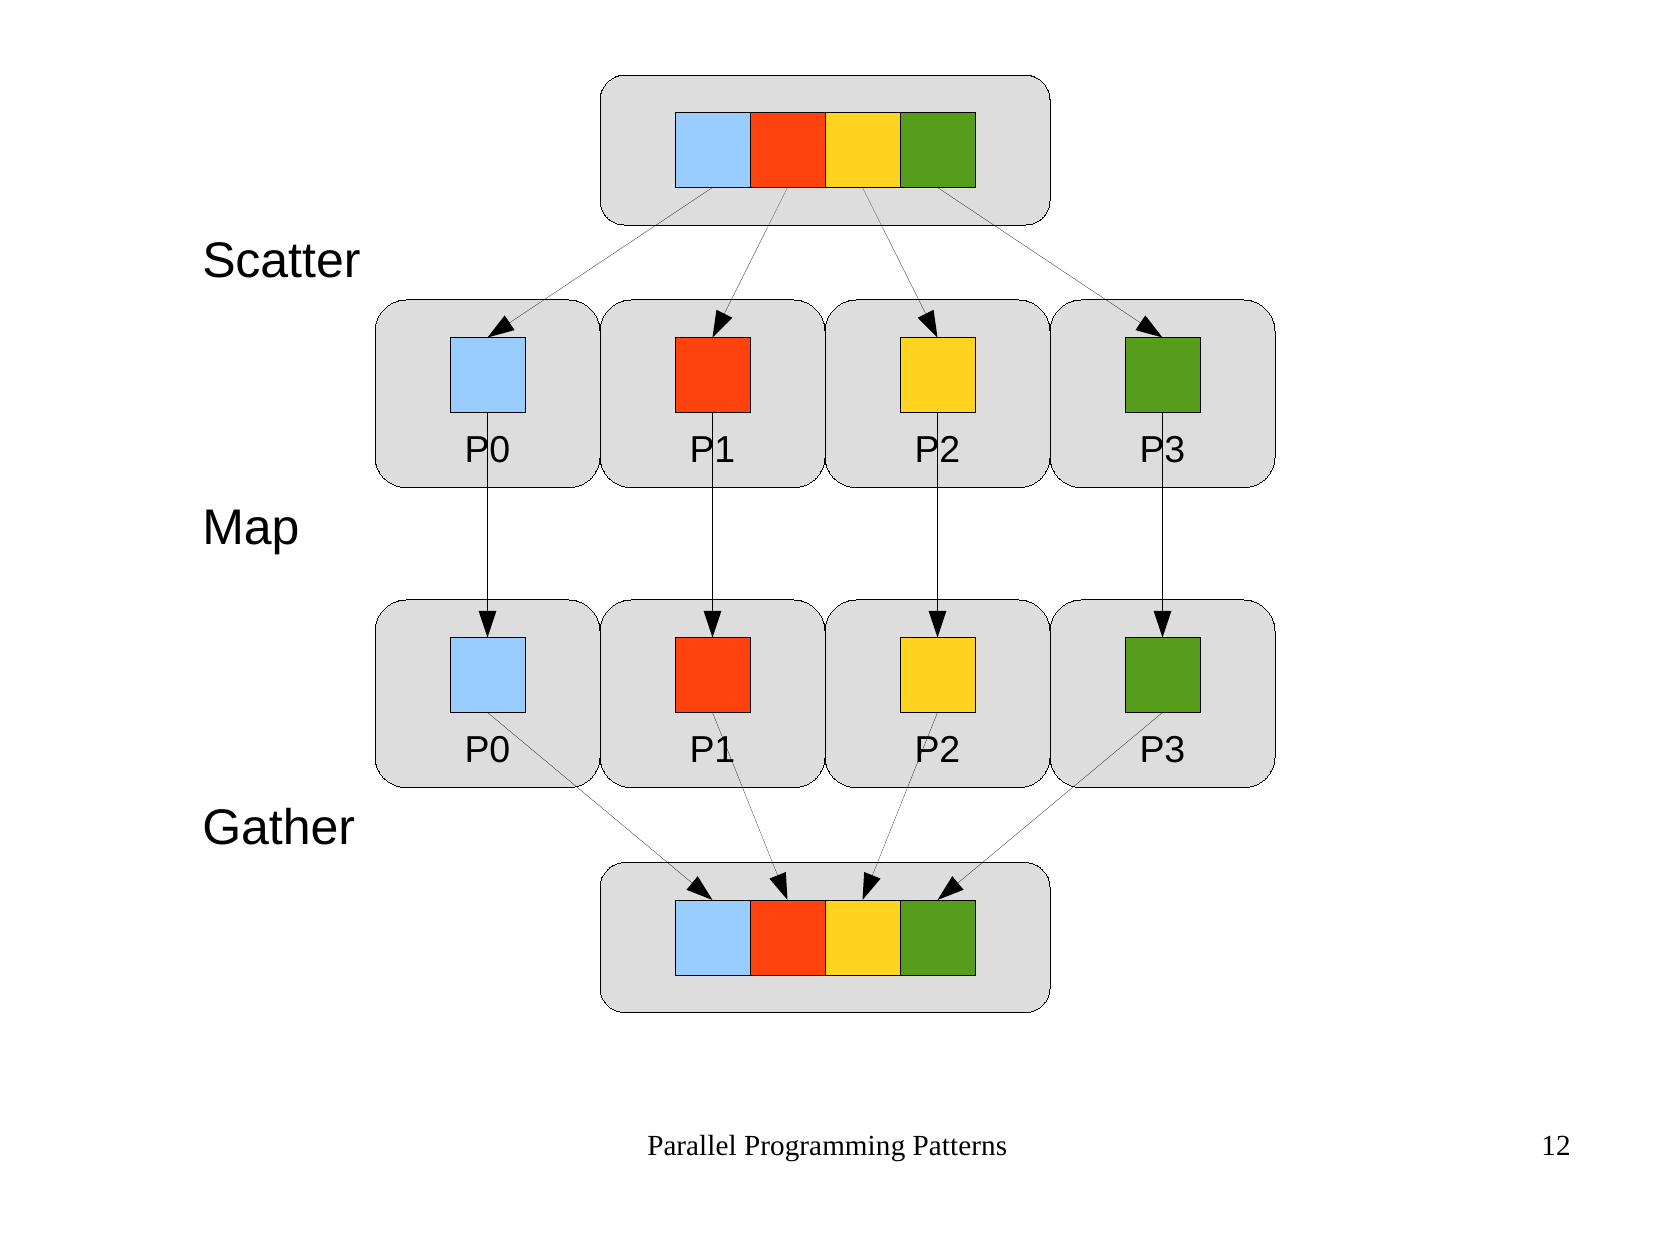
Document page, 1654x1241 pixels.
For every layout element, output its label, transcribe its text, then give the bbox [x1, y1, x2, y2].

text_box [675, 637, 751, 713]
text_box P3 [1075, 599, 1276, 788]
text_box [1125, 337, 1201, 413]
text_box P2 [921, 739, 926, 749]
text_box [450, 637, 526, 713]
text_box P0 [488, 299, 601, 488]
text_box [675, 337, 751, 413]
text_box P0 [375, 299, 543, 488]
text_box P2 [921, 439, 933, 449]
text_box Gather [187, 791, 371, 863]
text_box [900, 337, 976, 413]
text_box Scatter [187, 225, 376, 296]
text_box P2 [924, 739, 933, 749]
text_box [600, 75, 1051, 226]
text_box [900, 637, 976, 713]
text_box P0 [488, 599, 601, 787]
text_box [600, 862, 1051, 1013]
text_box P2 [825, 599, 937, 788]
text_box P0 [375, 599, 575, 788]
text_box P2 [825, 299, 937, 488]
text_box P3 [1050, 599, 1162, 787]
text_box P1 [600, 599, 742, 788]
text_box P1 [713, 299, 825, 488]
text_box P3 [1050, 299, 1162, 488]
text_box Map [187, 491, 315, 563]
text_box P1 [713, 599, 825, 788]
text_box P1 [696, 439, 708, 449]
text_box P3 [1146, 439, 1158, 449]
text_box P2 [908, 599, 1050, 788]
text_box [1125, 637, 1201, 713]
text_box P0 [471, 439, 483, 449]
text_box P3 [1107, 299, 1276, 488]
text_box P2 [919, 299, 1050, 488]
text_box [450, 337, 526, 413]
text_box P1 [600, 299, 731, 488]
